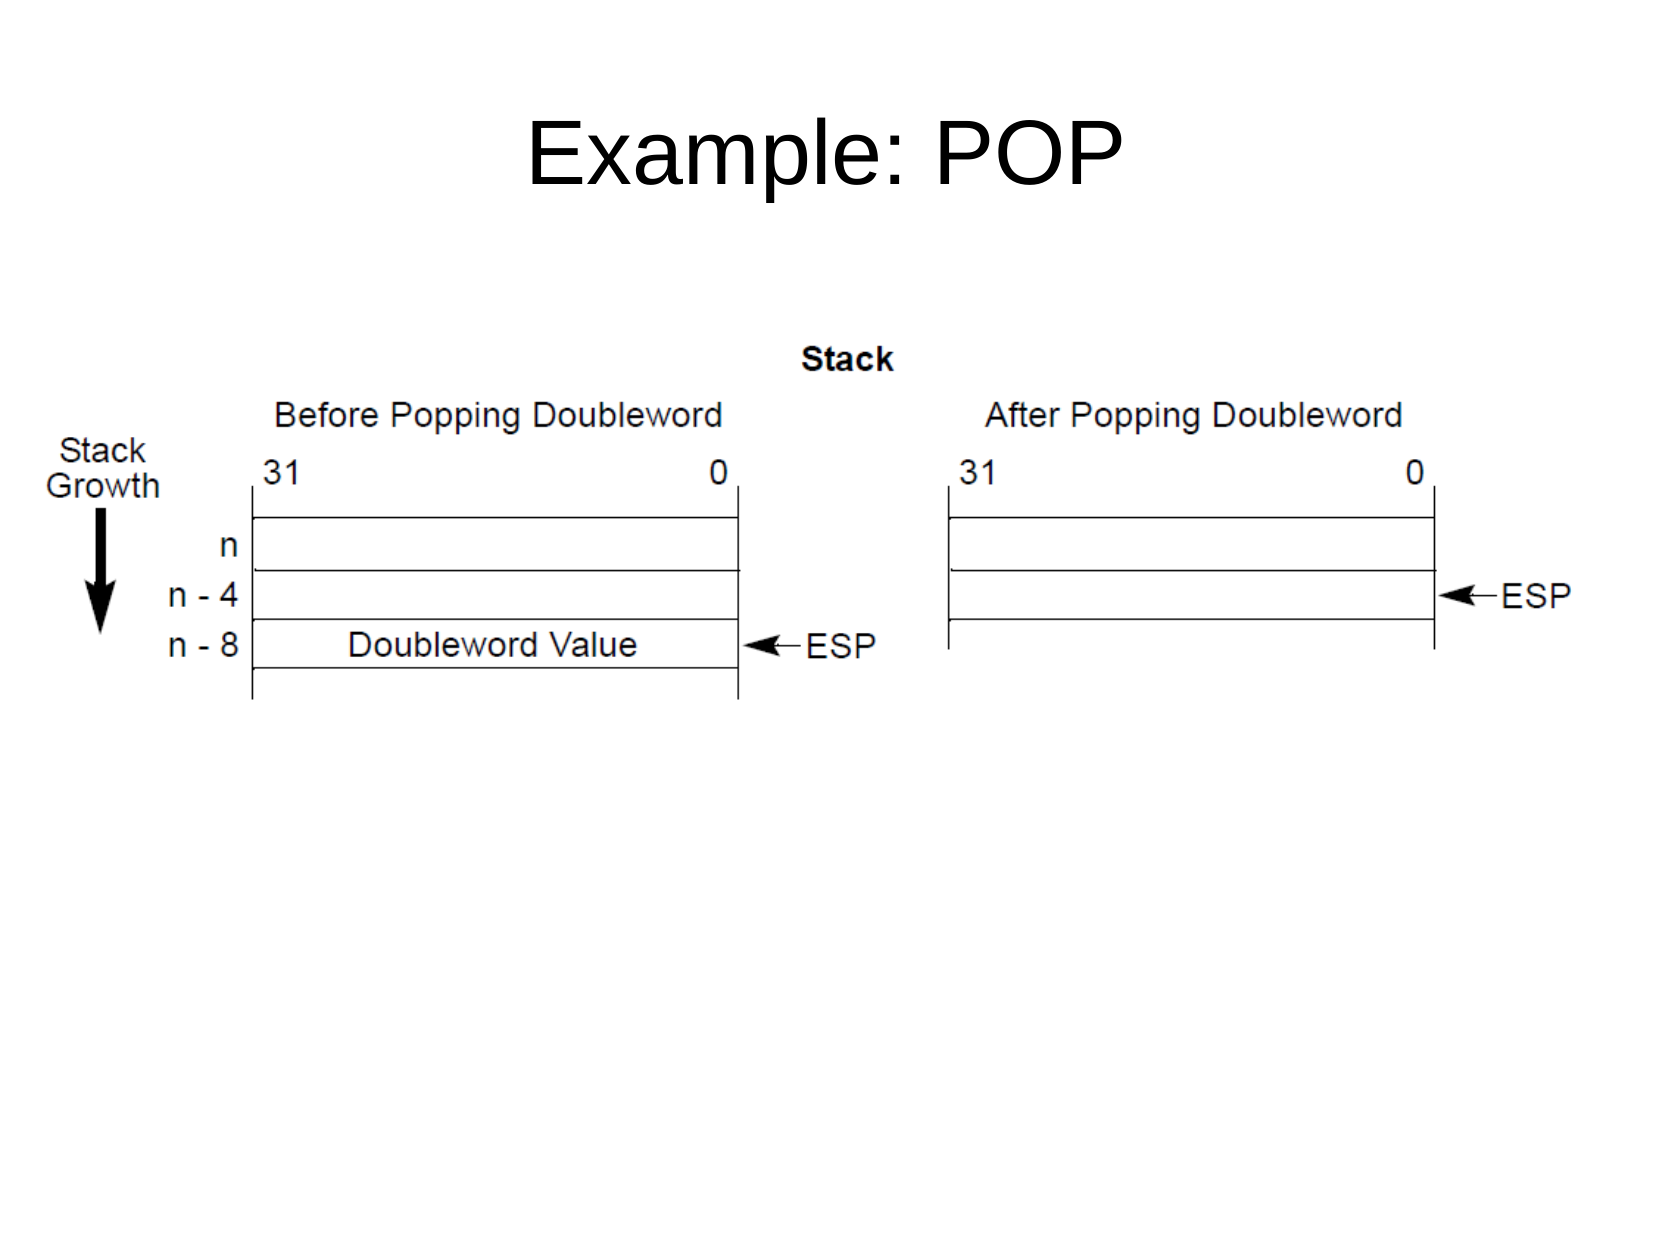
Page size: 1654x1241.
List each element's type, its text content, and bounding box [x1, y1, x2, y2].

title Example: POP [82, 49, 1571, 257]
picture [37, 299, 1590, 713]
